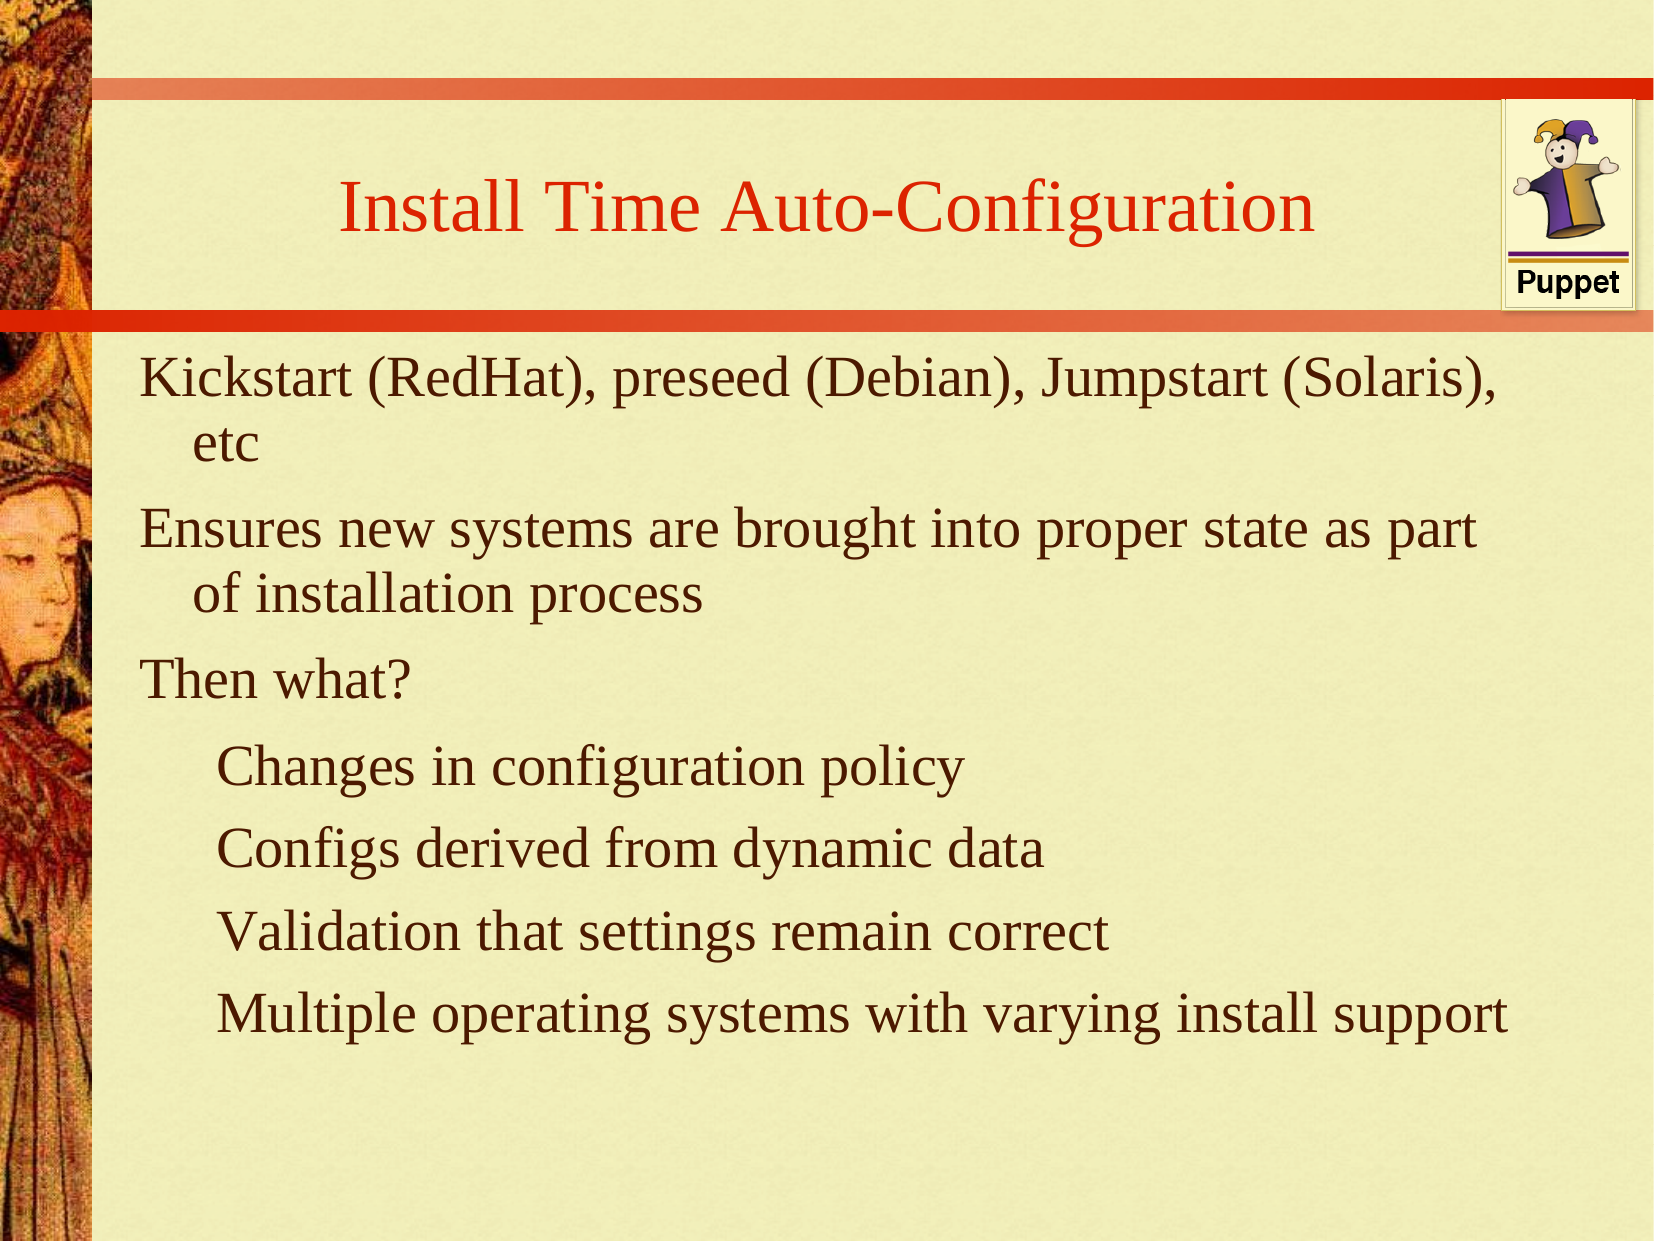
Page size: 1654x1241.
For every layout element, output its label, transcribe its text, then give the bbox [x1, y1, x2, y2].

picture [0, 0, 1654, 1241]
list Kickstart (RedHat), preseed (Debian), Jumpstart (Solaris), etc Ensures new systems are brought into proper state as part of installation process Then what? Changes in configuration policy Configs derived from dynamic data Validation that settings remain correct Multiple operating systems with varying install support [121, 344, 1534, 1127]
title Install Time Auto-Configuration [121, 102, 1534, 311]
